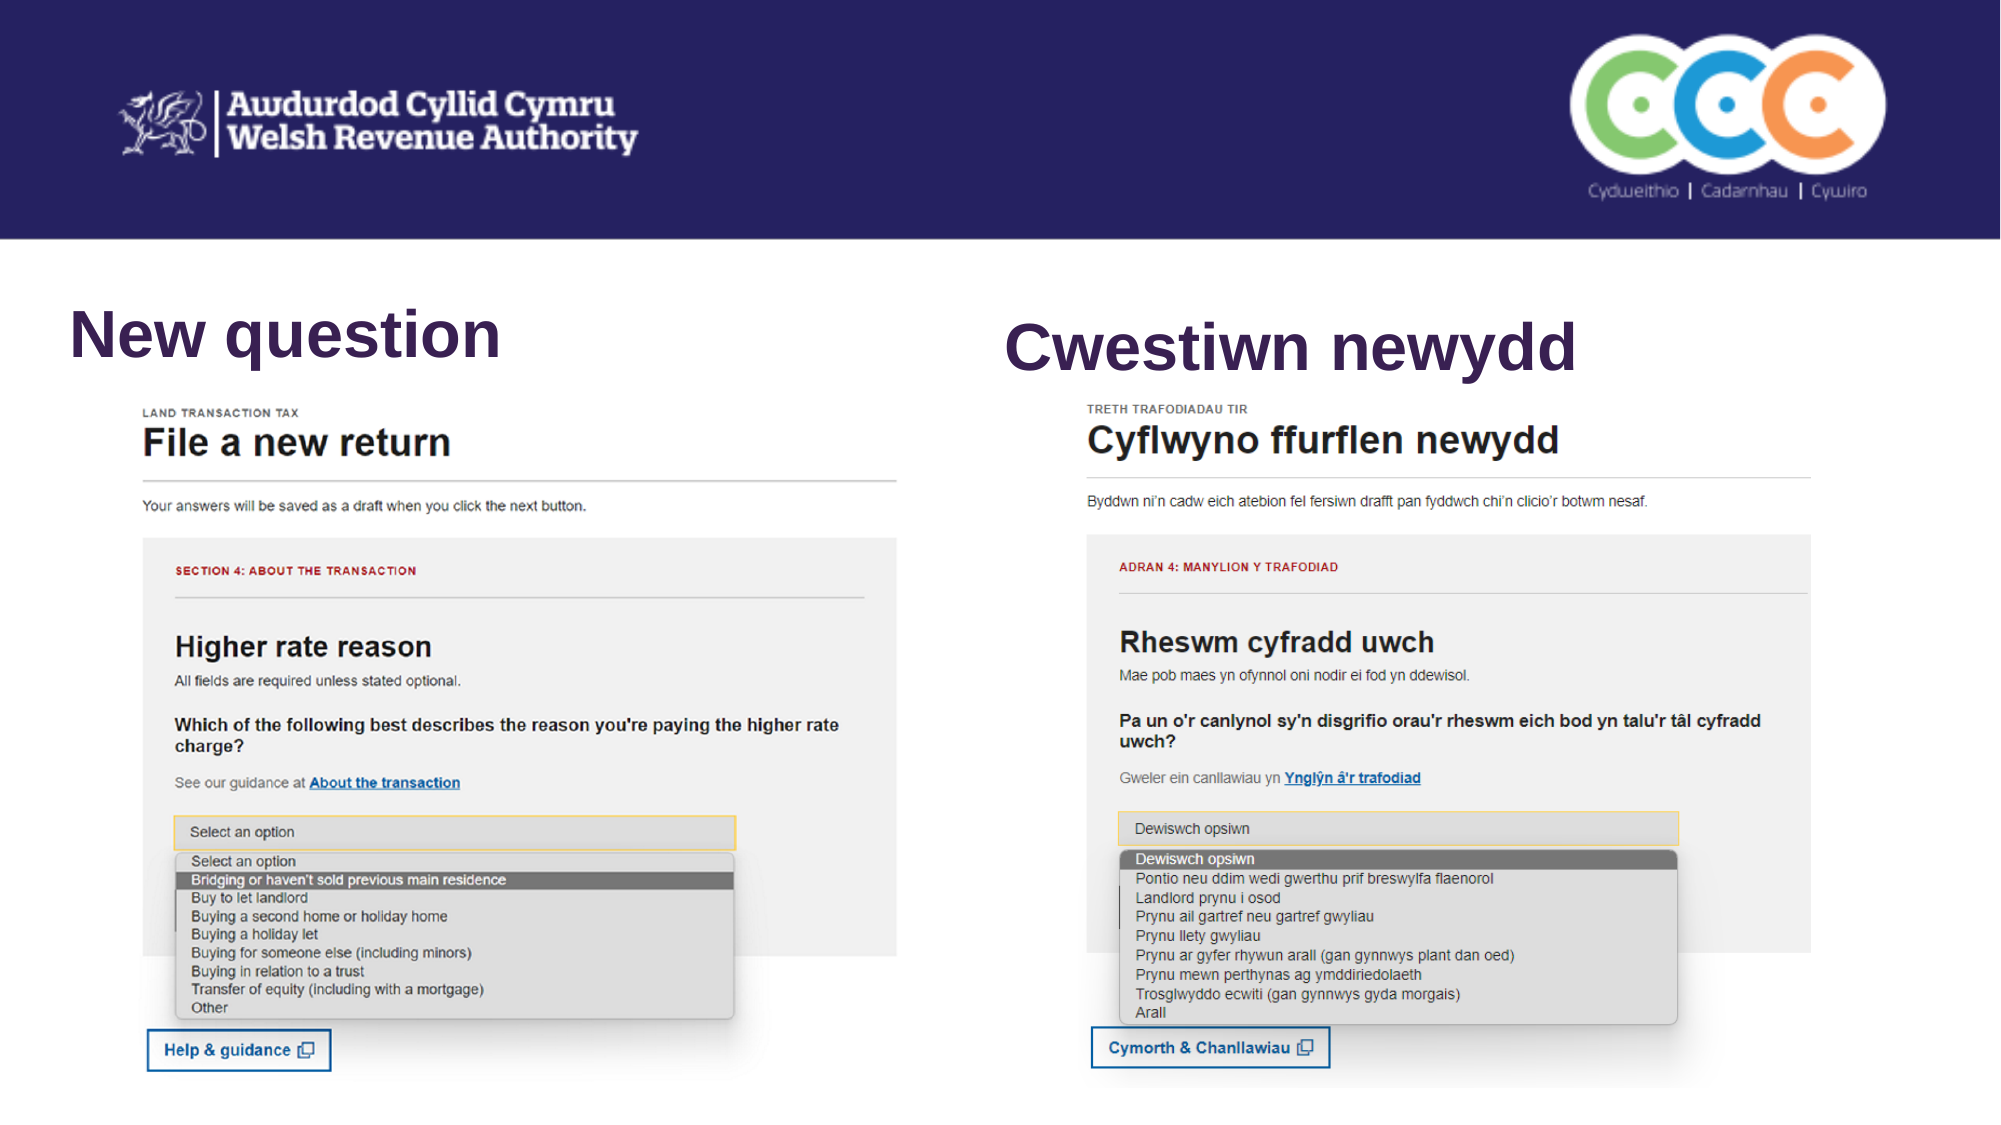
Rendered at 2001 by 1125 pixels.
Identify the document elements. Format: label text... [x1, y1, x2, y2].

picture [126, 394, 921, 1084]
picture [1078, 394, 1811, 1088]
text_box New question [49, 280, 601, 382]
text_box Cwestiwn newydd [984, 293, 1718, 395]
